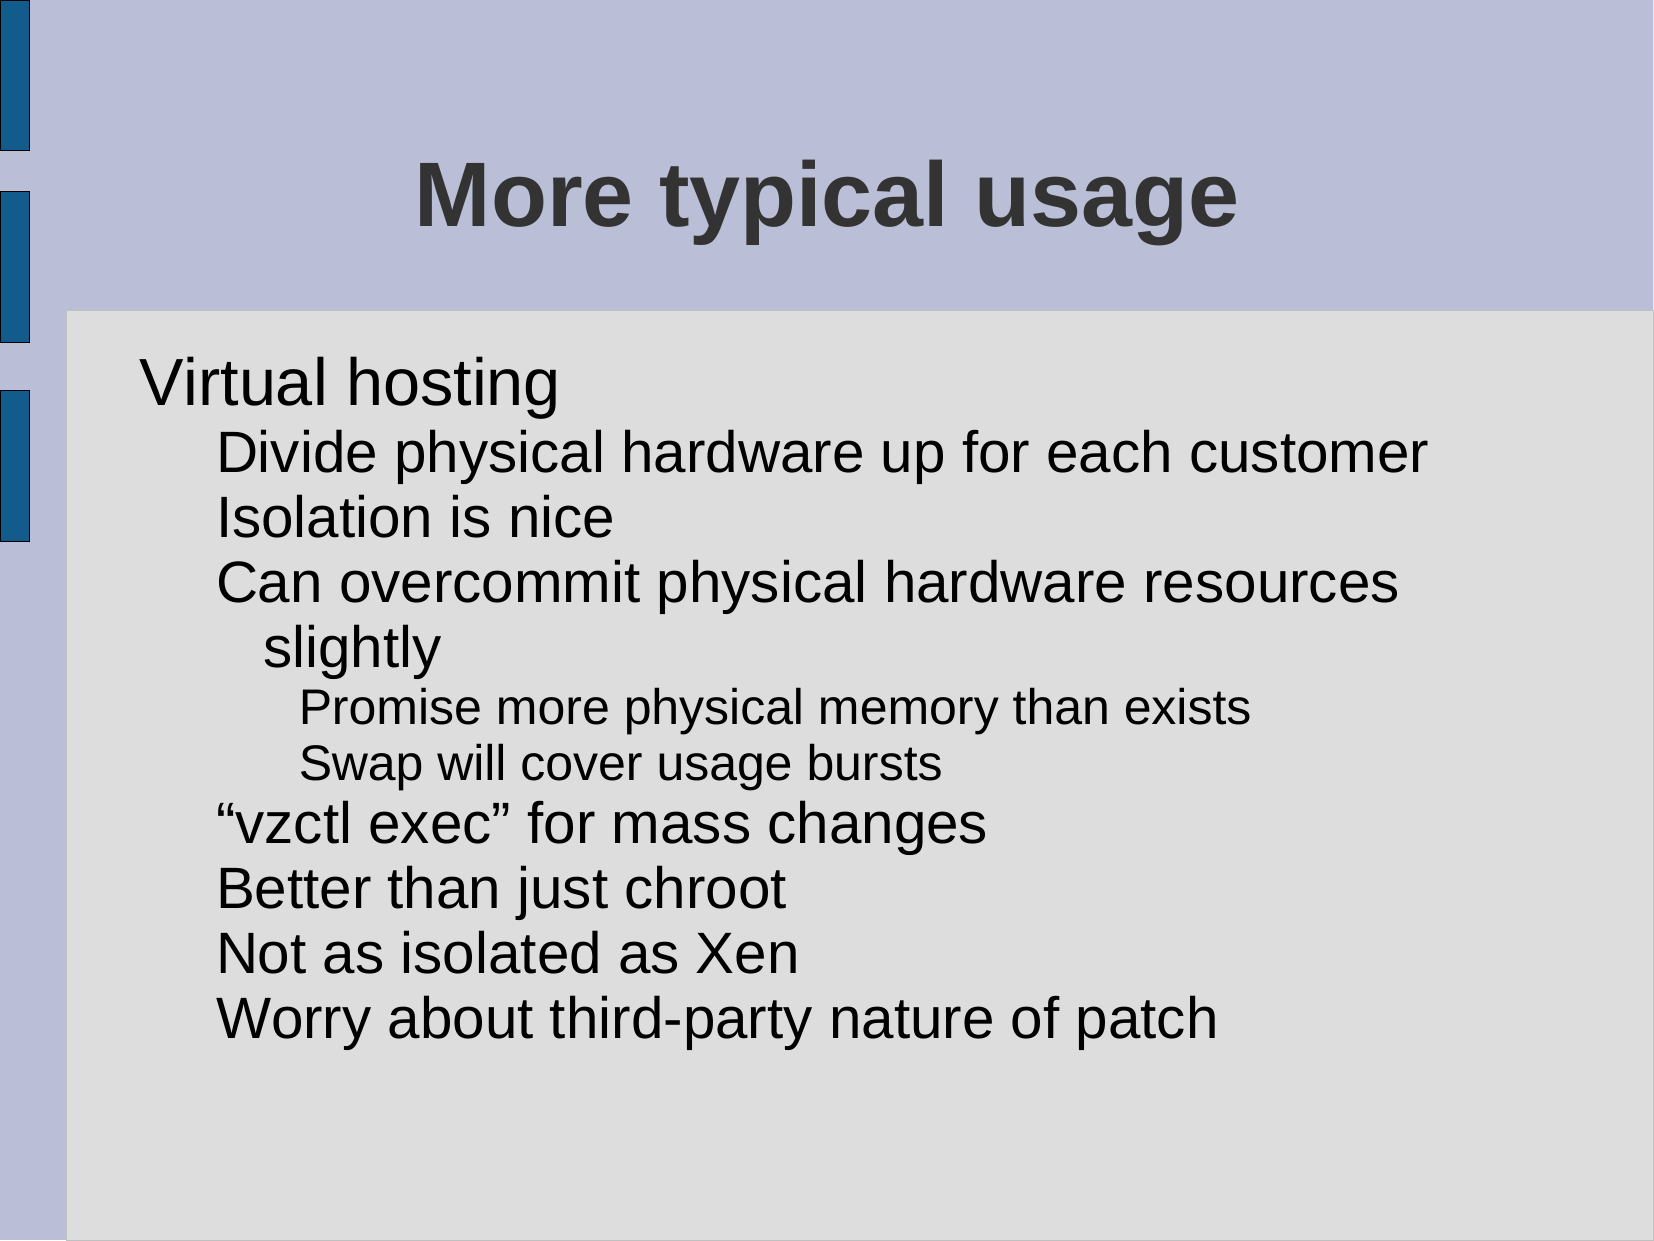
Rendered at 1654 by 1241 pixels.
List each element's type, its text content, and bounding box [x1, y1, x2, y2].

title More typical usage [121, 91, 1534, 299]
list Virtual hosting Divide physical hardware up for each customer Isolation is nice Can overcommit physical hardware resources slightly Promise more physical memory than exists Swap will cover usage bursts “vzctl exec” for mass changes Better than just chroot Not as isolated as Xen Worry about third-party nature of patch [121, 344, 1534, 1127]
